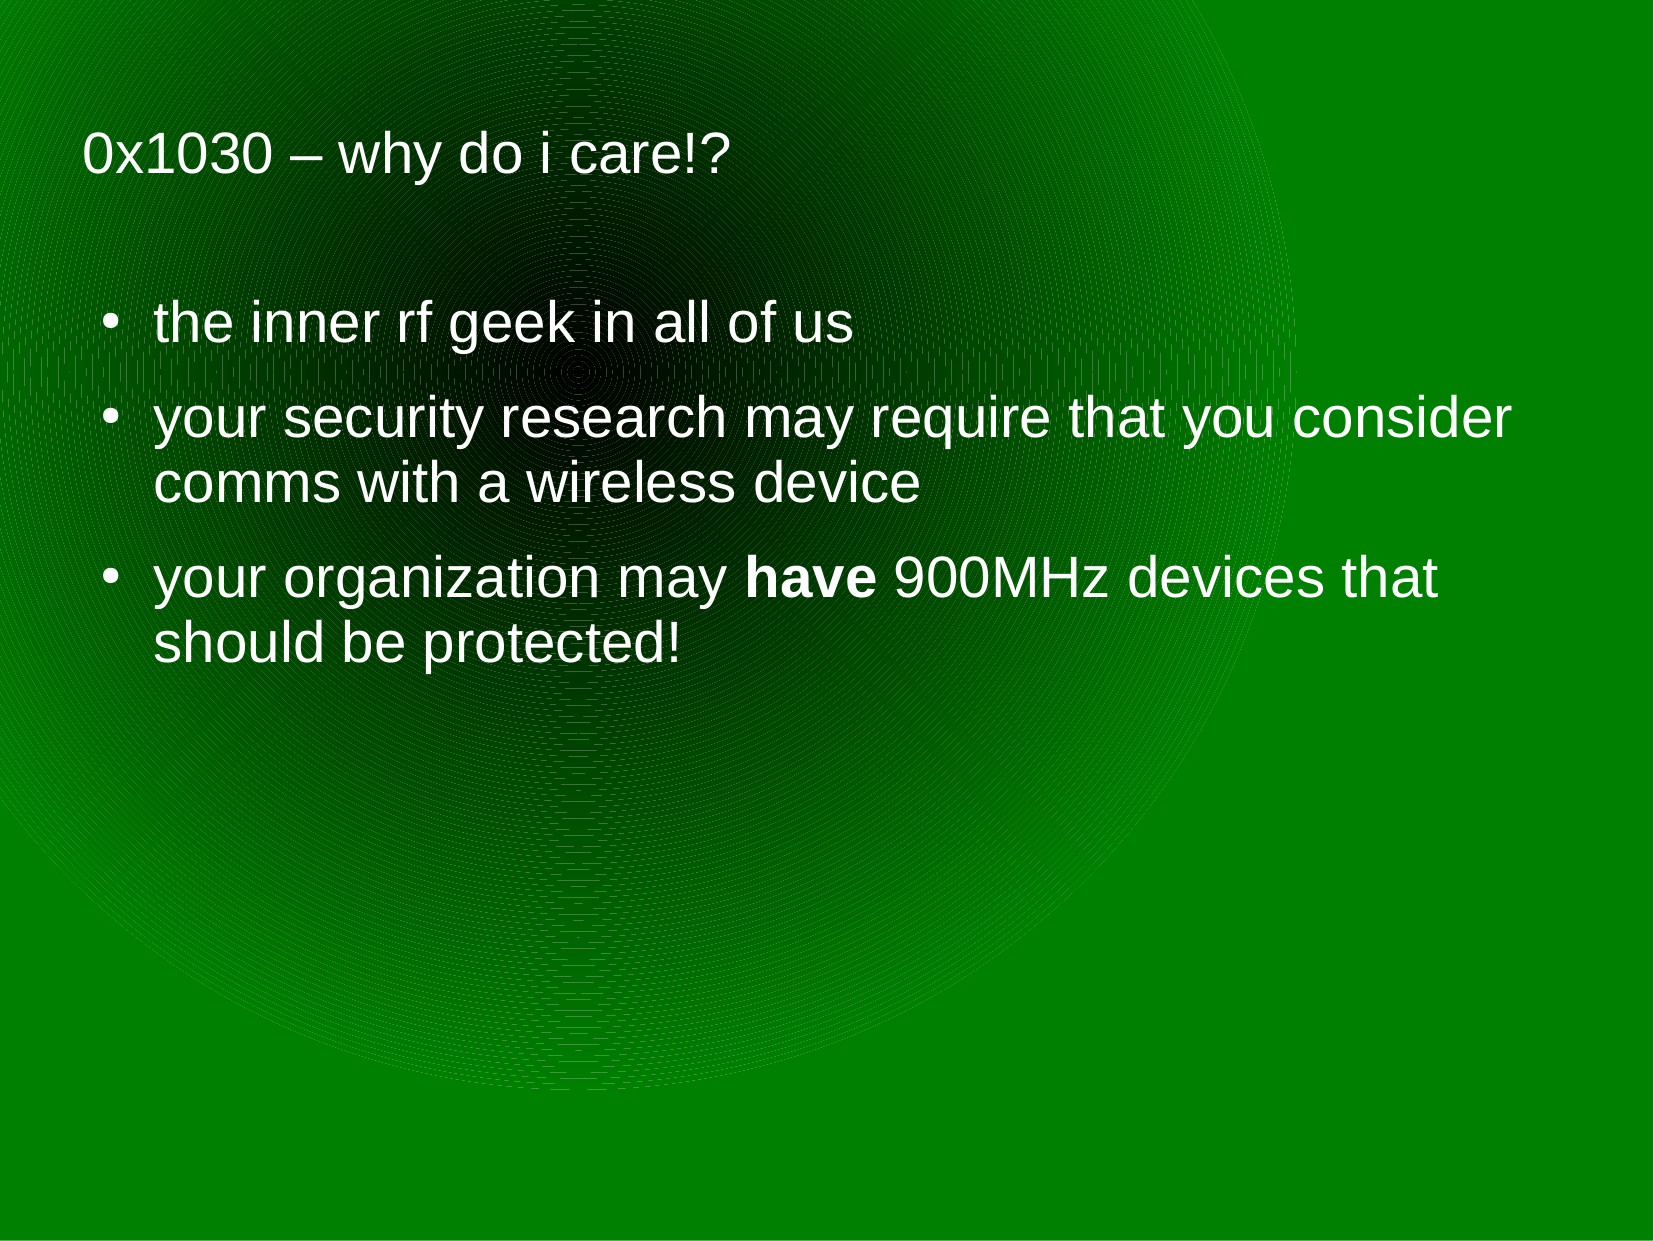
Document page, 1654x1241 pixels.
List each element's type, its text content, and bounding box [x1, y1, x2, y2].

title 0x1030 – why do i care!? [82, 49, 1571, 257]
list the inner rf geek in all of us your security research may require that you consider comms with a wireless device your organization may have 900MHz devices that should be protected! [82, 290, 1571, 1109]
